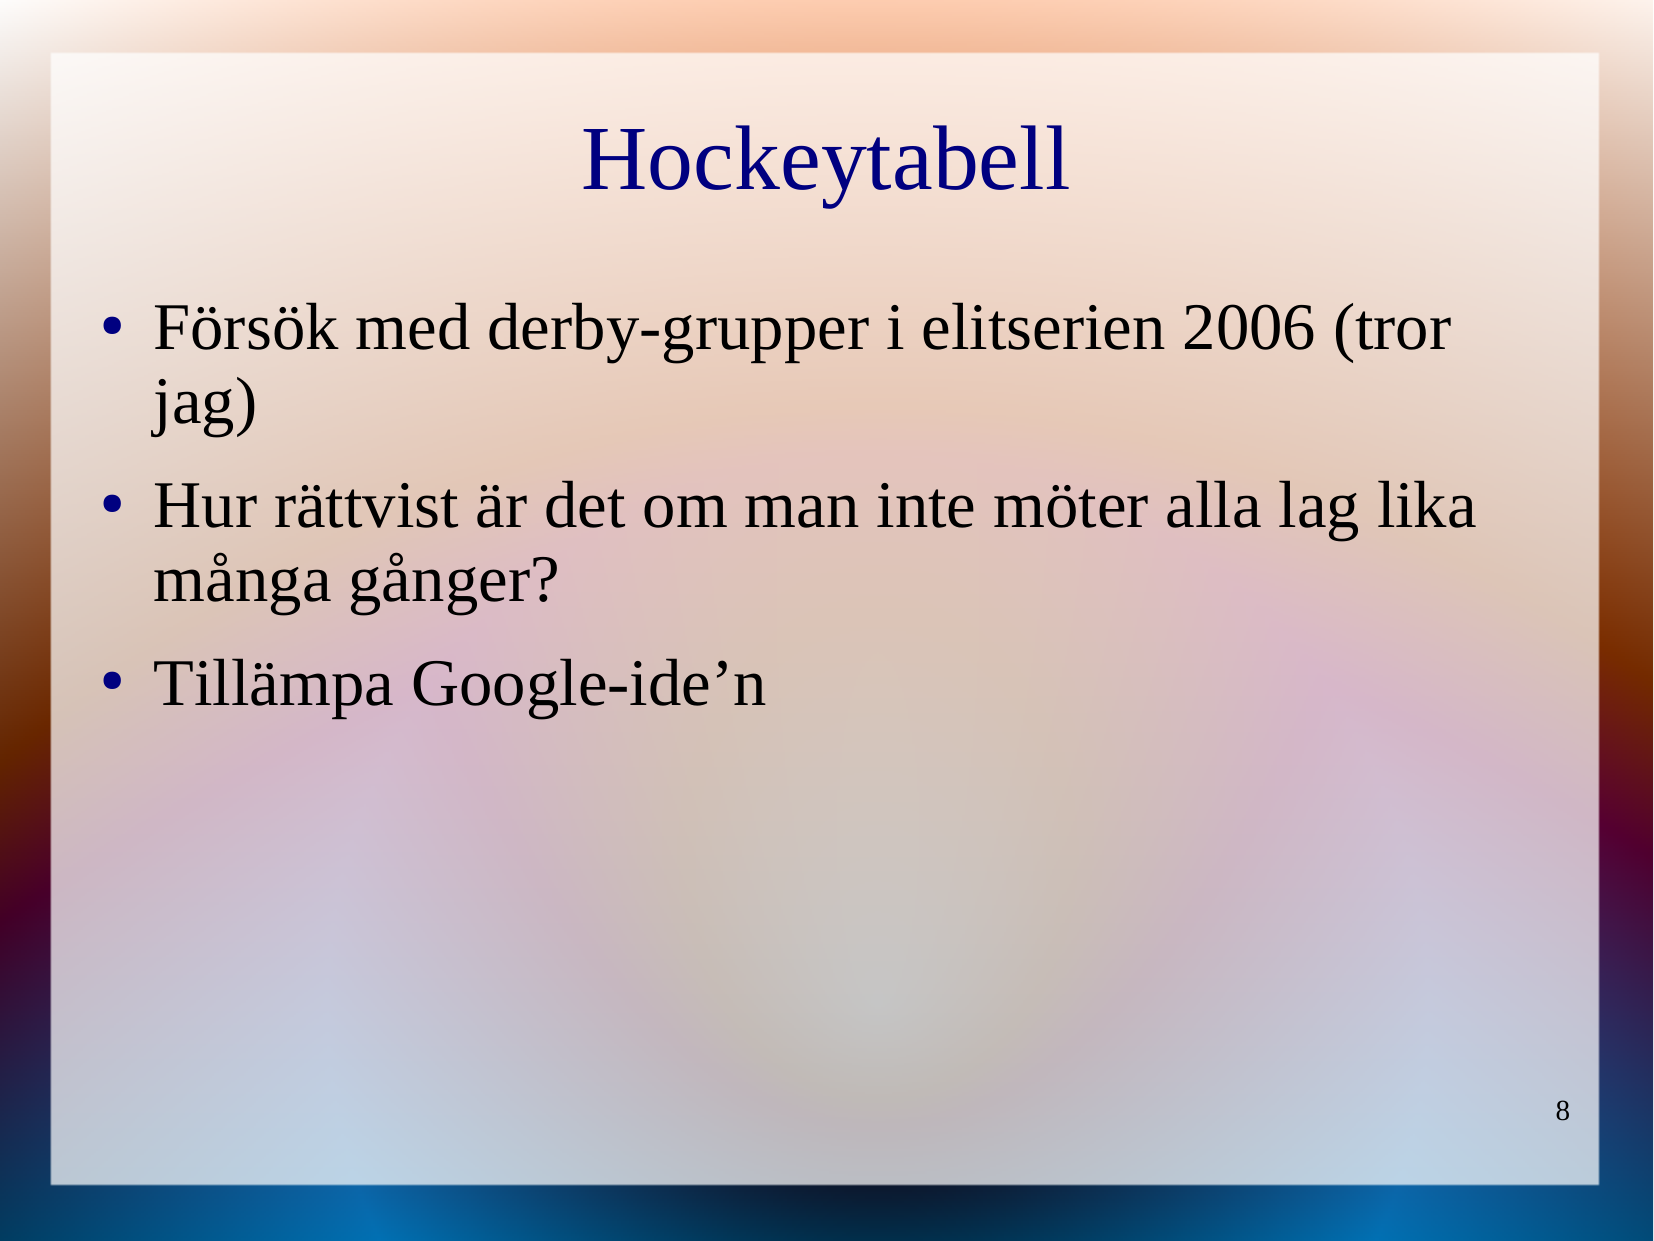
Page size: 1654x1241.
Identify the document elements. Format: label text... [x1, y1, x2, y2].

list Försök med derby-grupper i elitserien 2006 (tror jag) Hur rättvist är det om man inte möter alla lag lika många gånger? Tillämpa Google-ide’n [82, 290, 1571, 1034]
title Hockeytabell [82, 55, 1571, 263]
picture [0, 0, 1654, 1241]
